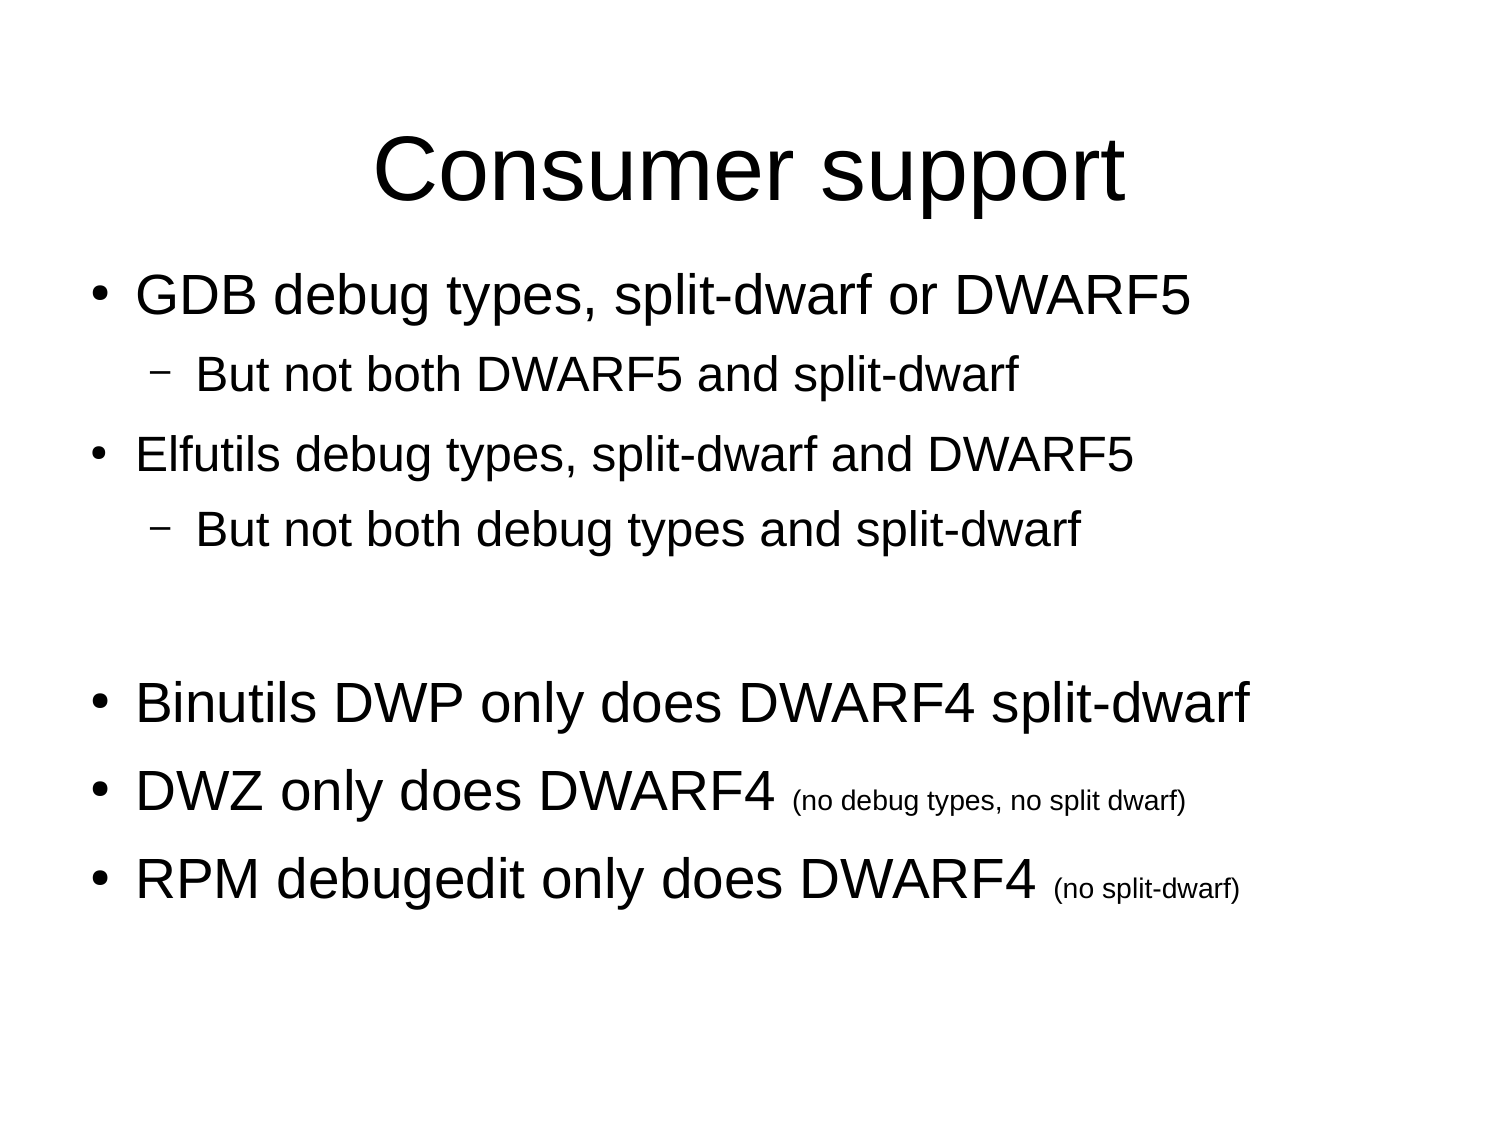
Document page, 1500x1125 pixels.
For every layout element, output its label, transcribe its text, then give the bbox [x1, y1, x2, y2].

title Consumer support [103, 59, 1397, 263]
list GDB debug types, split-dwarf or DWARF5 But not both DWARF5 and split-dwarf Elfutils debug types, split-dwarf and DWARF5 But not both debug types and split-dwarf Binutils DWP only does DWARF4 split-dwarf DWZ only does DWARF4 (no debug types, no split dwarf) RPM debugedit only does DWARF4 (no split-dwarf) [75, 263, 1425, 916]
